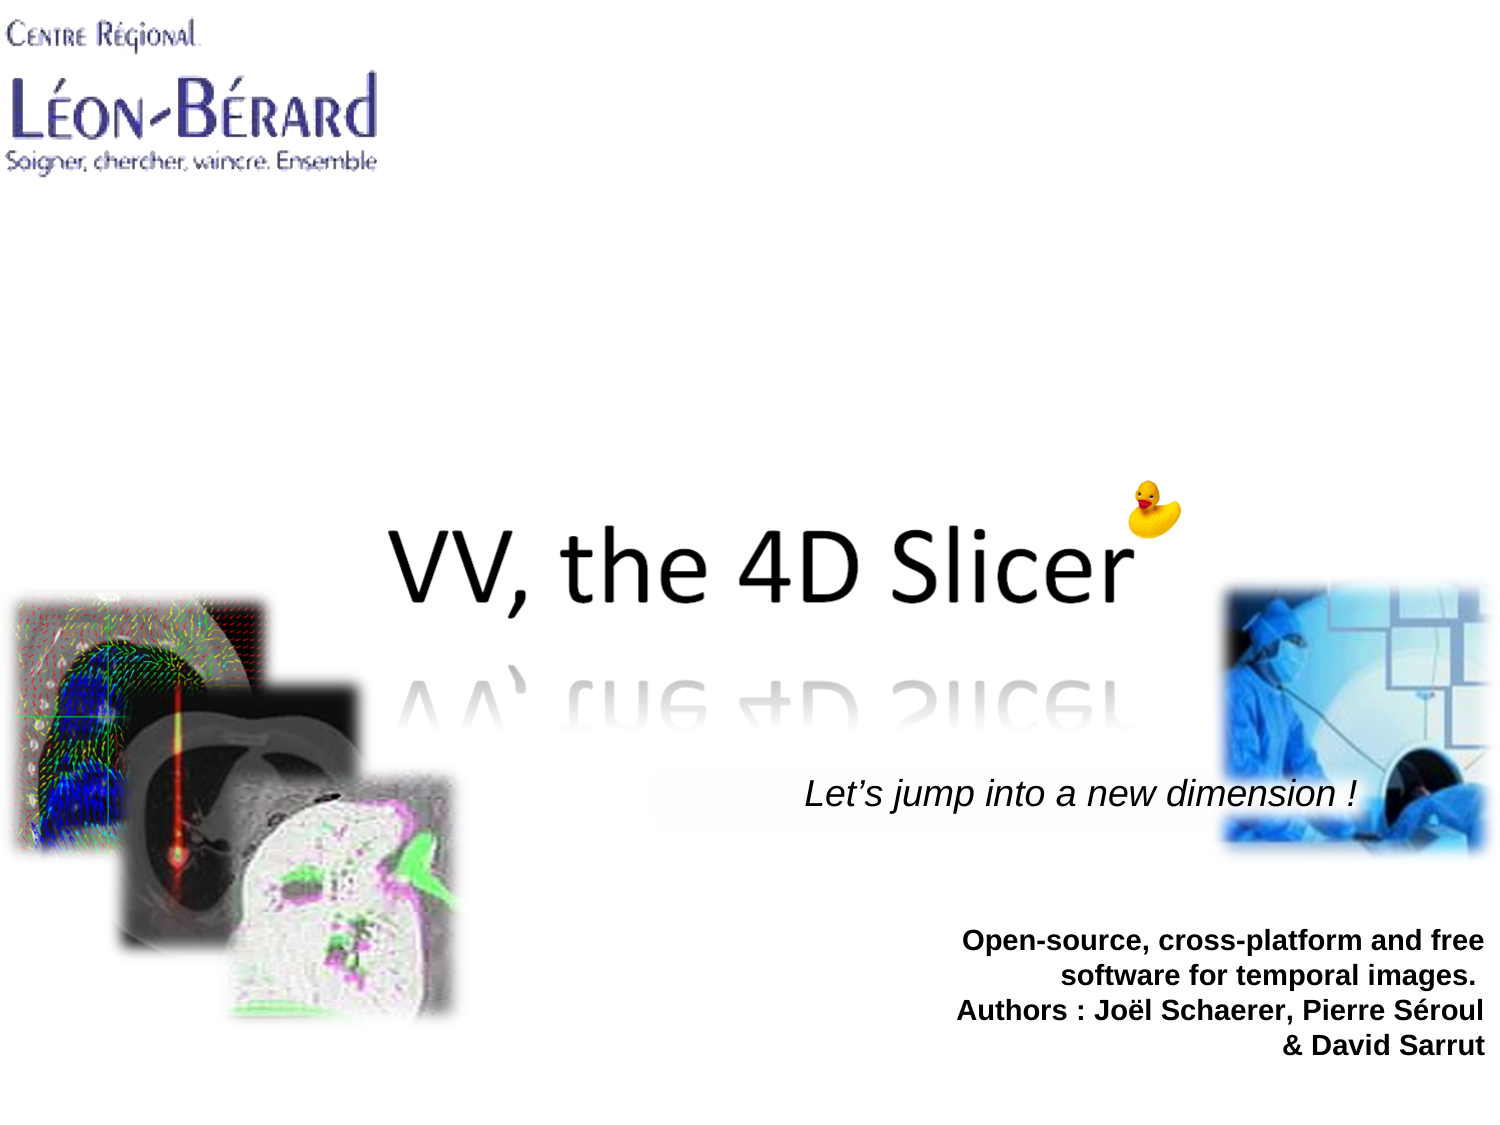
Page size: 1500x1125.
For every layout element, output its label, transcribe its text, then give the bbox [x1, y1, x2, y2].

picture [0, 13, 1500, 1033]
text_box Open-source, cross-platform and free software for temporal images. Authors : Joël Schaerer, Pierre Séroul & David Sarrut [914, 913, 1500, 1070]
